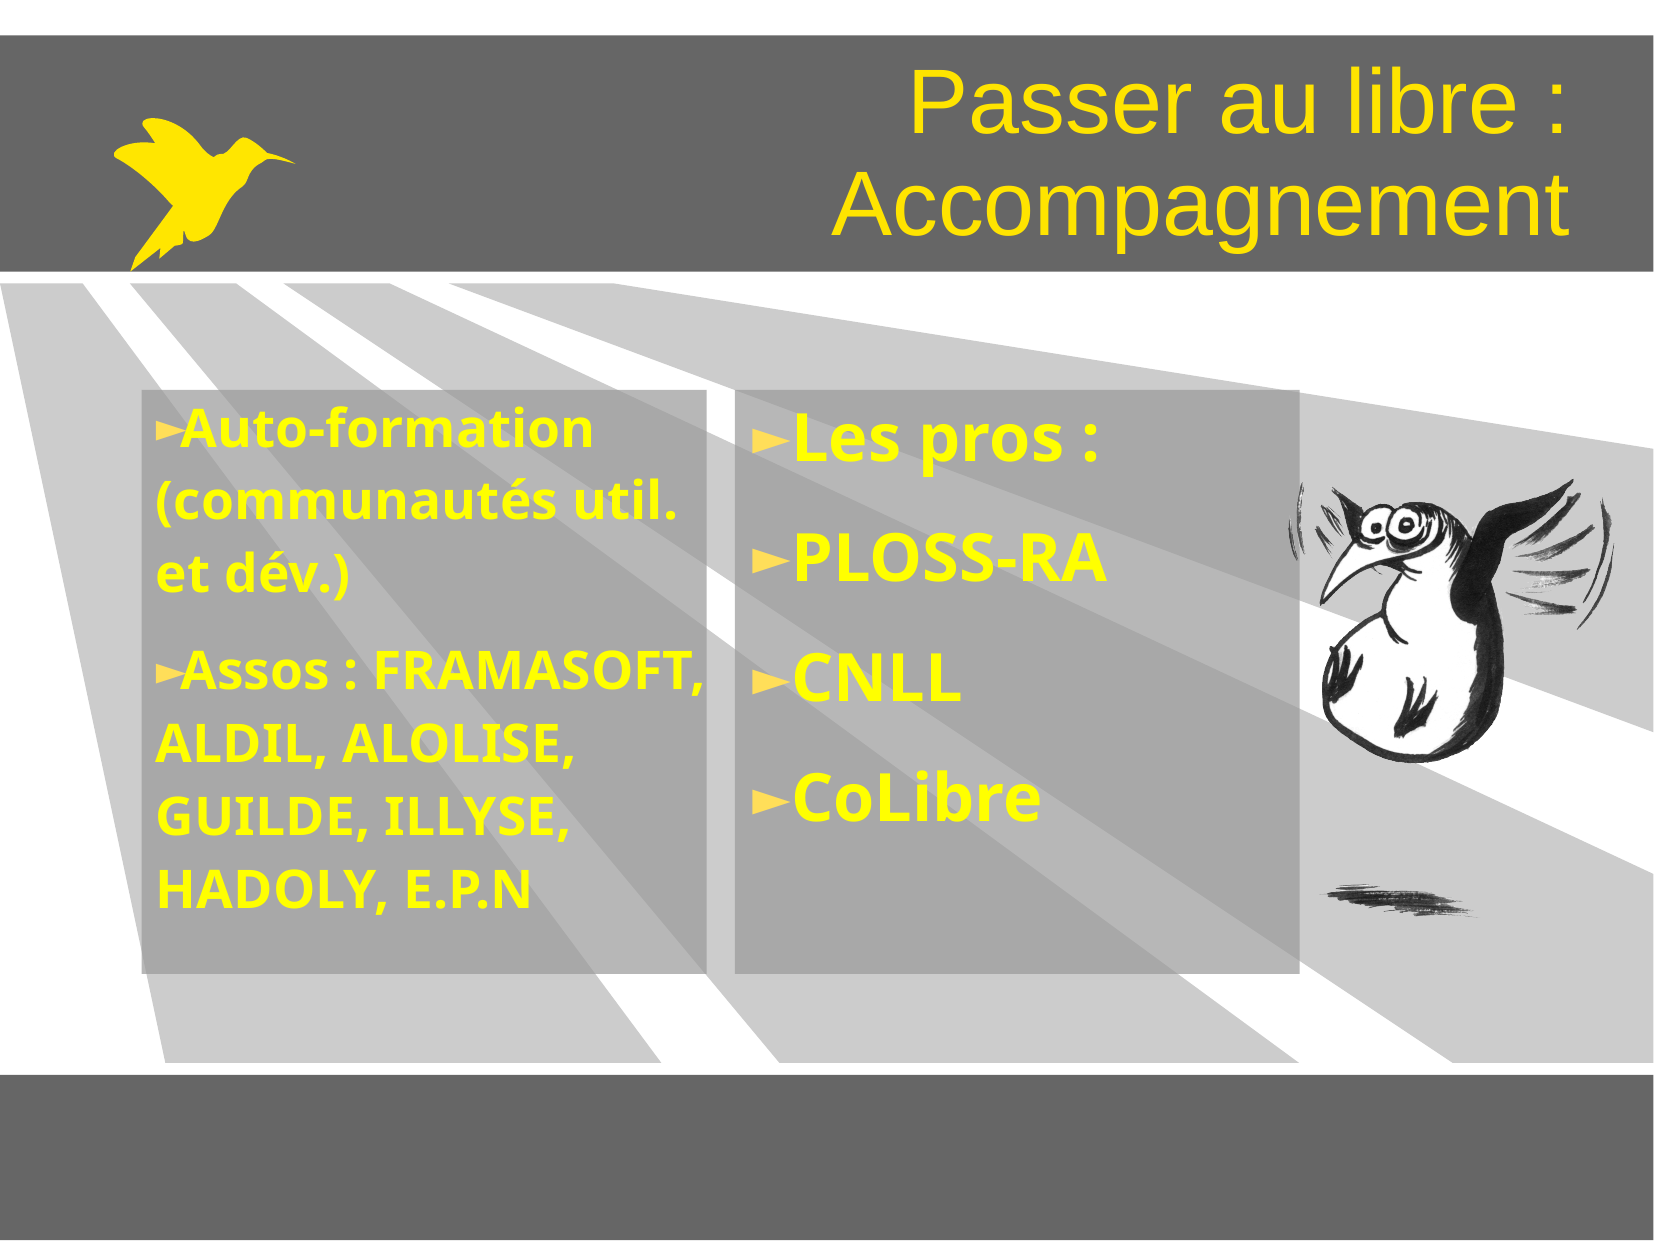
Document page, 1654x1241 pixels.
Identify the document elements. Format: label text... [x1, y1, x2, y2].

title Passer au libre : Accompagnement [283, 49, 1571, 257]
list Les pros : PLOSS-RA CNLL CoLibre [734, 389, 1300, 974]
list Auto-formation (communautés util. et dév.) Assos : FRAMASOFT, ALDIL, ALOLISE, GUILDE, ILLYSE, HADOLY, E.P.N [141, 389, 707, 974]
picture [1267, 431, 1626, 932]
